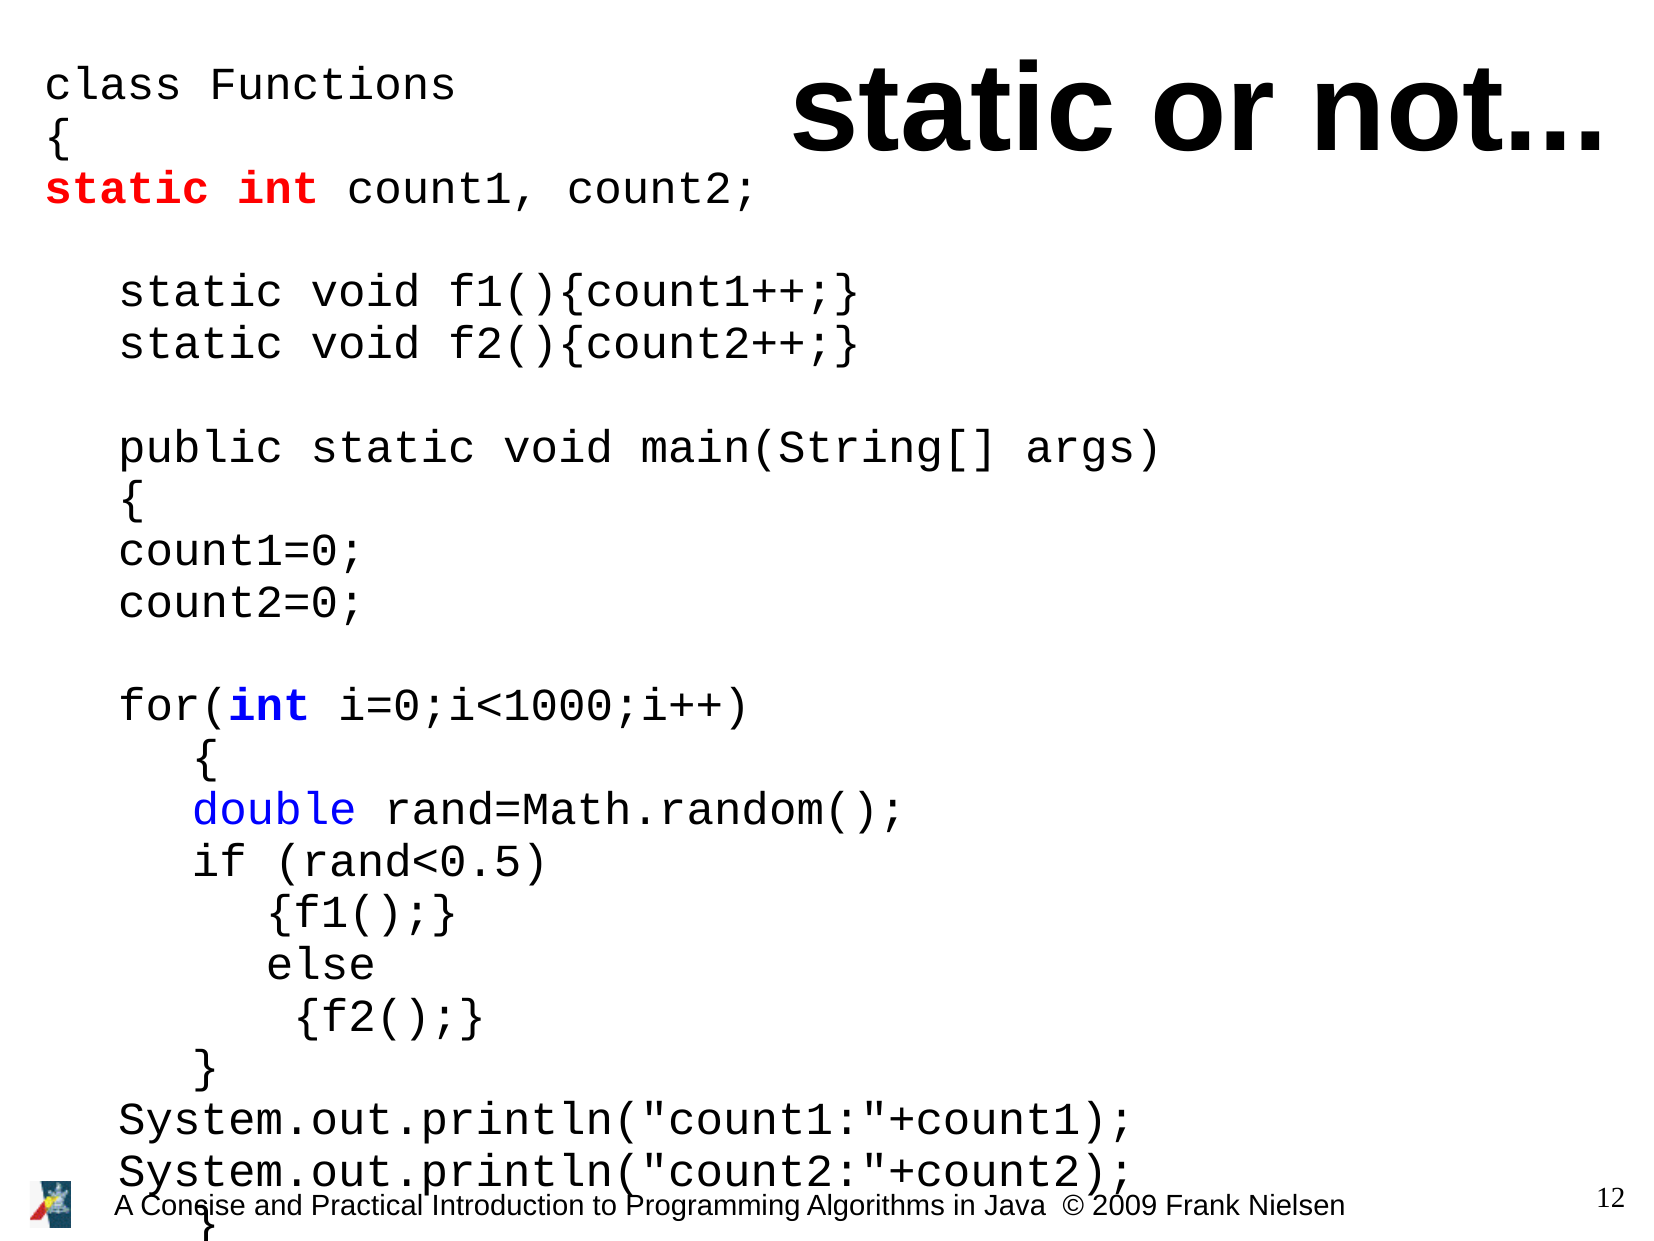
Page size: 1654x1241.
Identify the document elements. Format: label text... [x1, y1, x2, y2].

text_box class Functions { static int count1, count2; static void f1(){count1++;} static void f2(){count2++;} public static void main(String[] args) { count1=0; count2=0; for(int i=0;i<1000;i++) { double rand=Math.random(); if (rand<0.5) {f1();} else {f2();} } System.out.println("count1:"+count1); System.out.println("count2:"+count2); } } [29, 54, 1625, 1241]
text_box static or not... [774, 29, 1625, 185]
